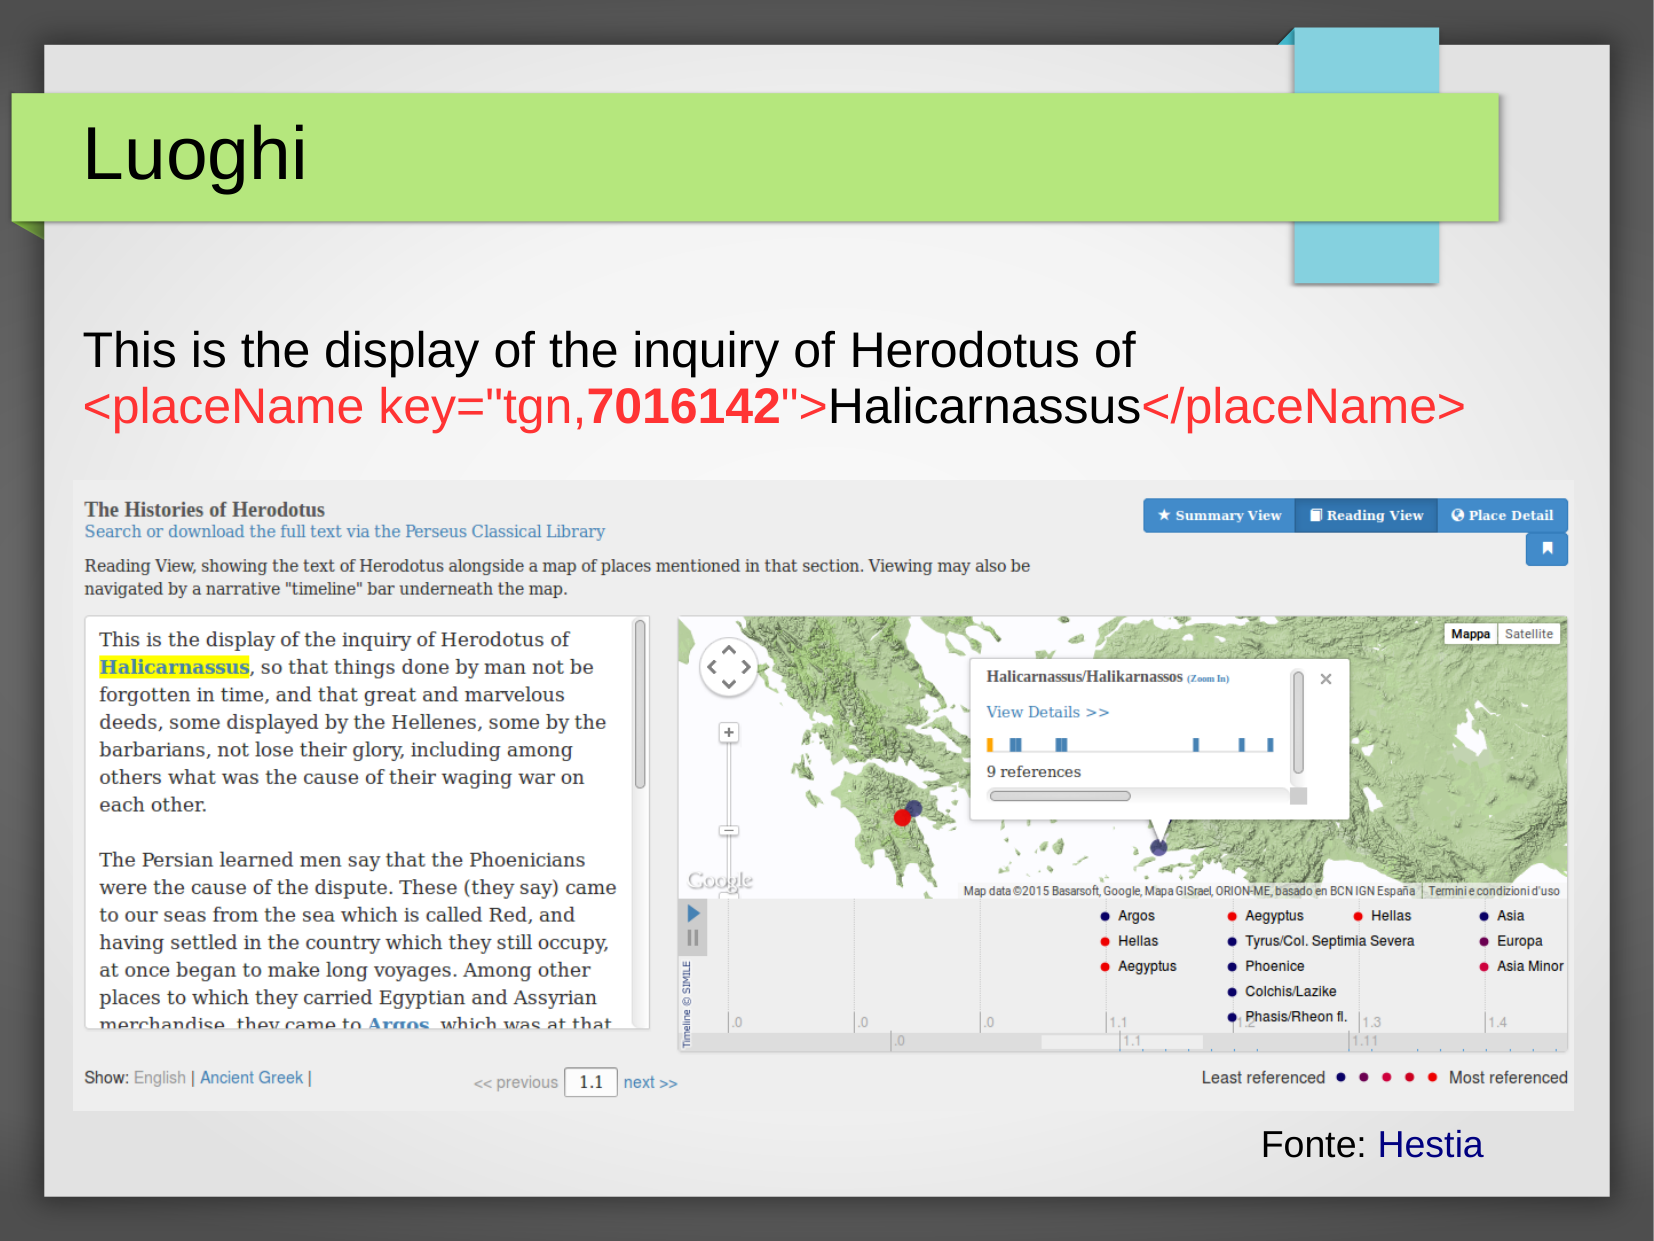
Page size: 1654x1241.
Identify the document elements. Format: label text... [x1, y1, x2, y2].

picture [0, 0, 1654, 1241]
text_box Fonte: Hestia [1246, 1116, 1499, 1173]
subtitle This is the display of the inquiry of Herodotus of <placeName key="tgn,7016142">Halicarnassus</placeName> [82, 295, 1571, 461]
title Luoghi [82, 94, 1264, 213]
